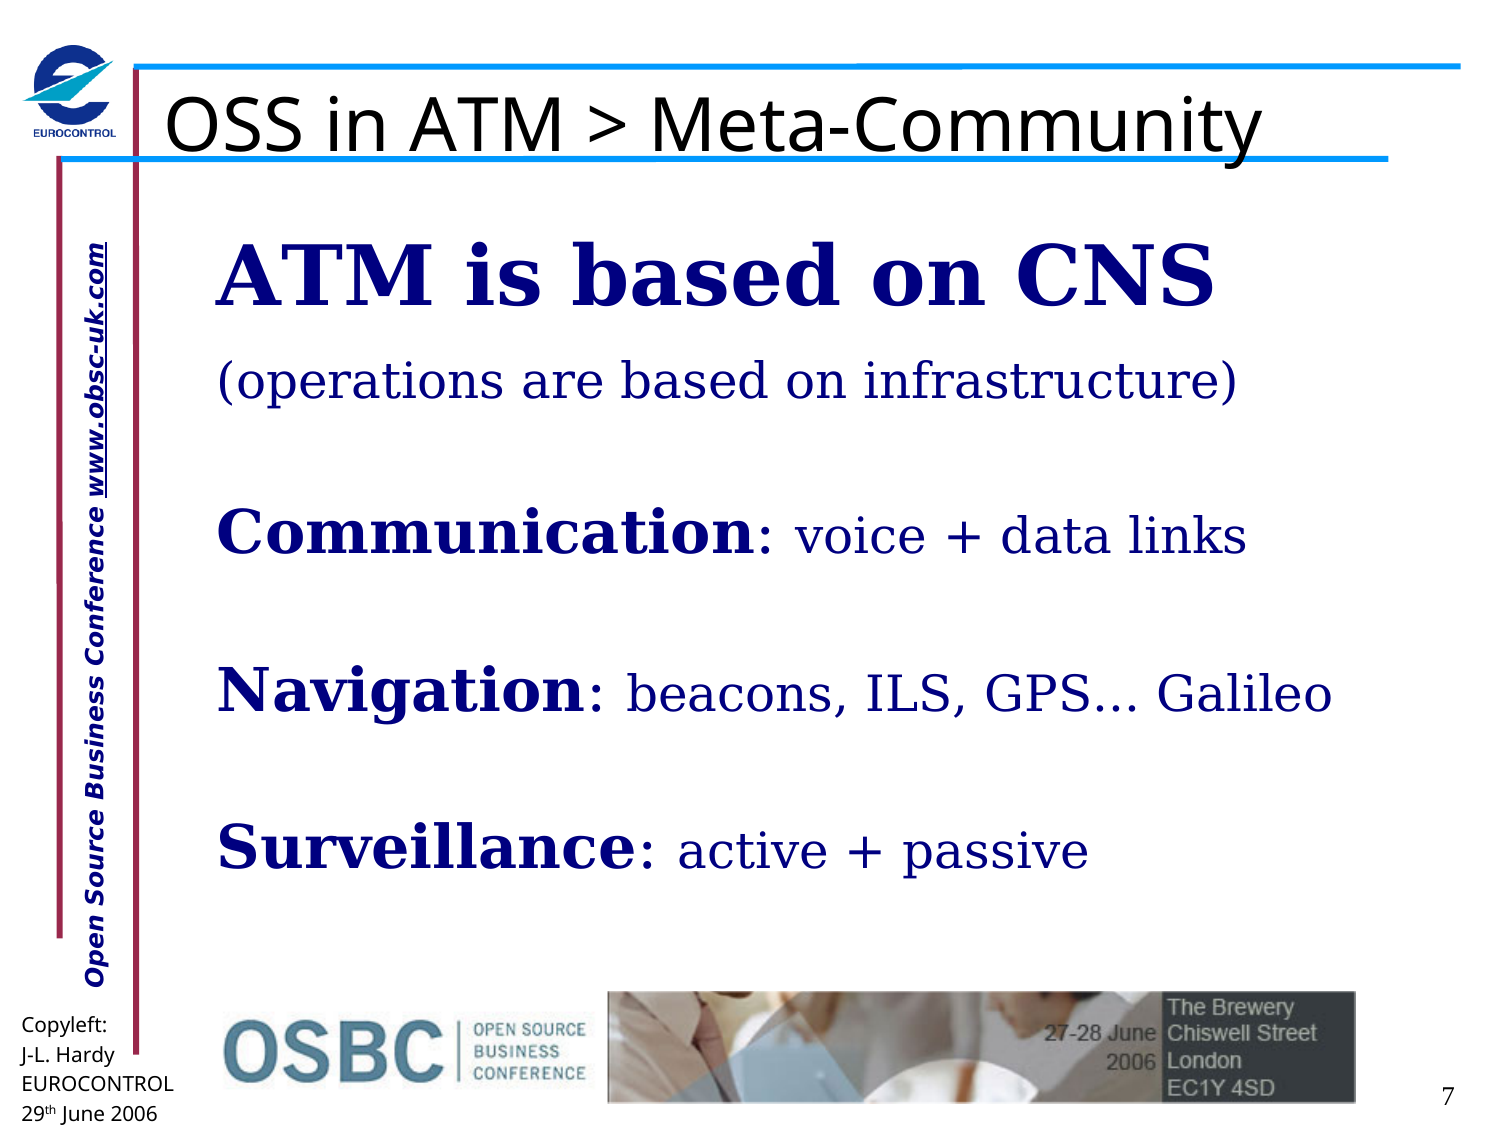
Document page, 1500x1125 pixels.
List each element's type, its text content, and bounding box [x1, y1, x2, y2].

picture [22, 45, 116, 137]
picture [201, 991, 1356, 1104]
list ATM is based on CNS (operations are based on infrastructure) Communication: voice + data links Navigation: beacons, ILS, GPS... Galileo Surveillance: active + passive [200, 225, 1405, 926]
